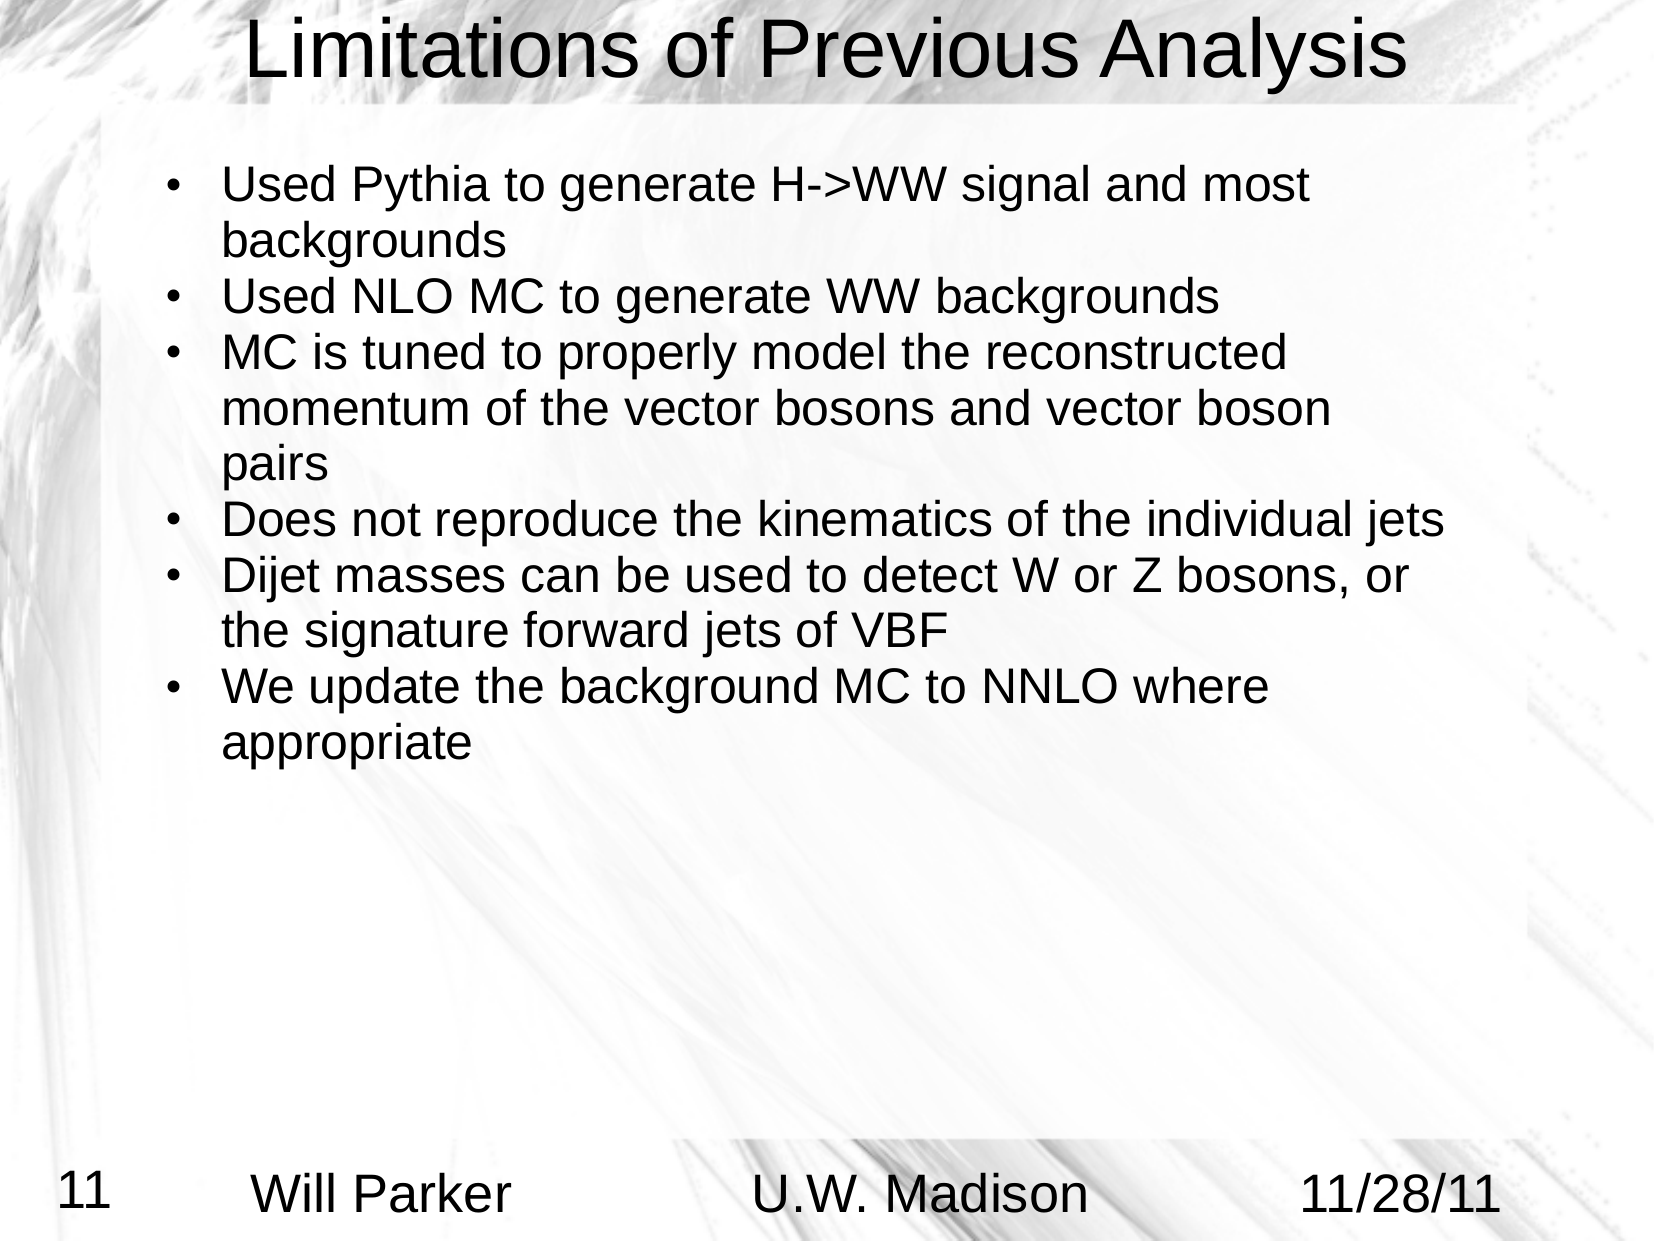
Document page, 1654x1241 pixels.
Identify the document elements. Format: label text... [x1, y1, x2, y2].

text_box Will Parker U.W. Madison 11/28/11 [151, 1160, 1566, 1241]
picture [0, 131, 1654, 1241]
list 11 [0, 1155, 151, 1241]
title Limitations of Previous Analysis [0, 0, 1654, 131]
text_box Used Pythia to generate H->WW signal and most backgrounds Used NLO MC to generate WW backgrounds MC is tuned to properly model the reconstructed momentum of the vector bosons and vector boson pairs Does not reproduce the kinematics of the individual jets Dijet masses can be used to detect W or Z bosons, or the signature forward jets of VBF We update the background MC to NNLO where appropriate [150, 149, 1463, 834]
